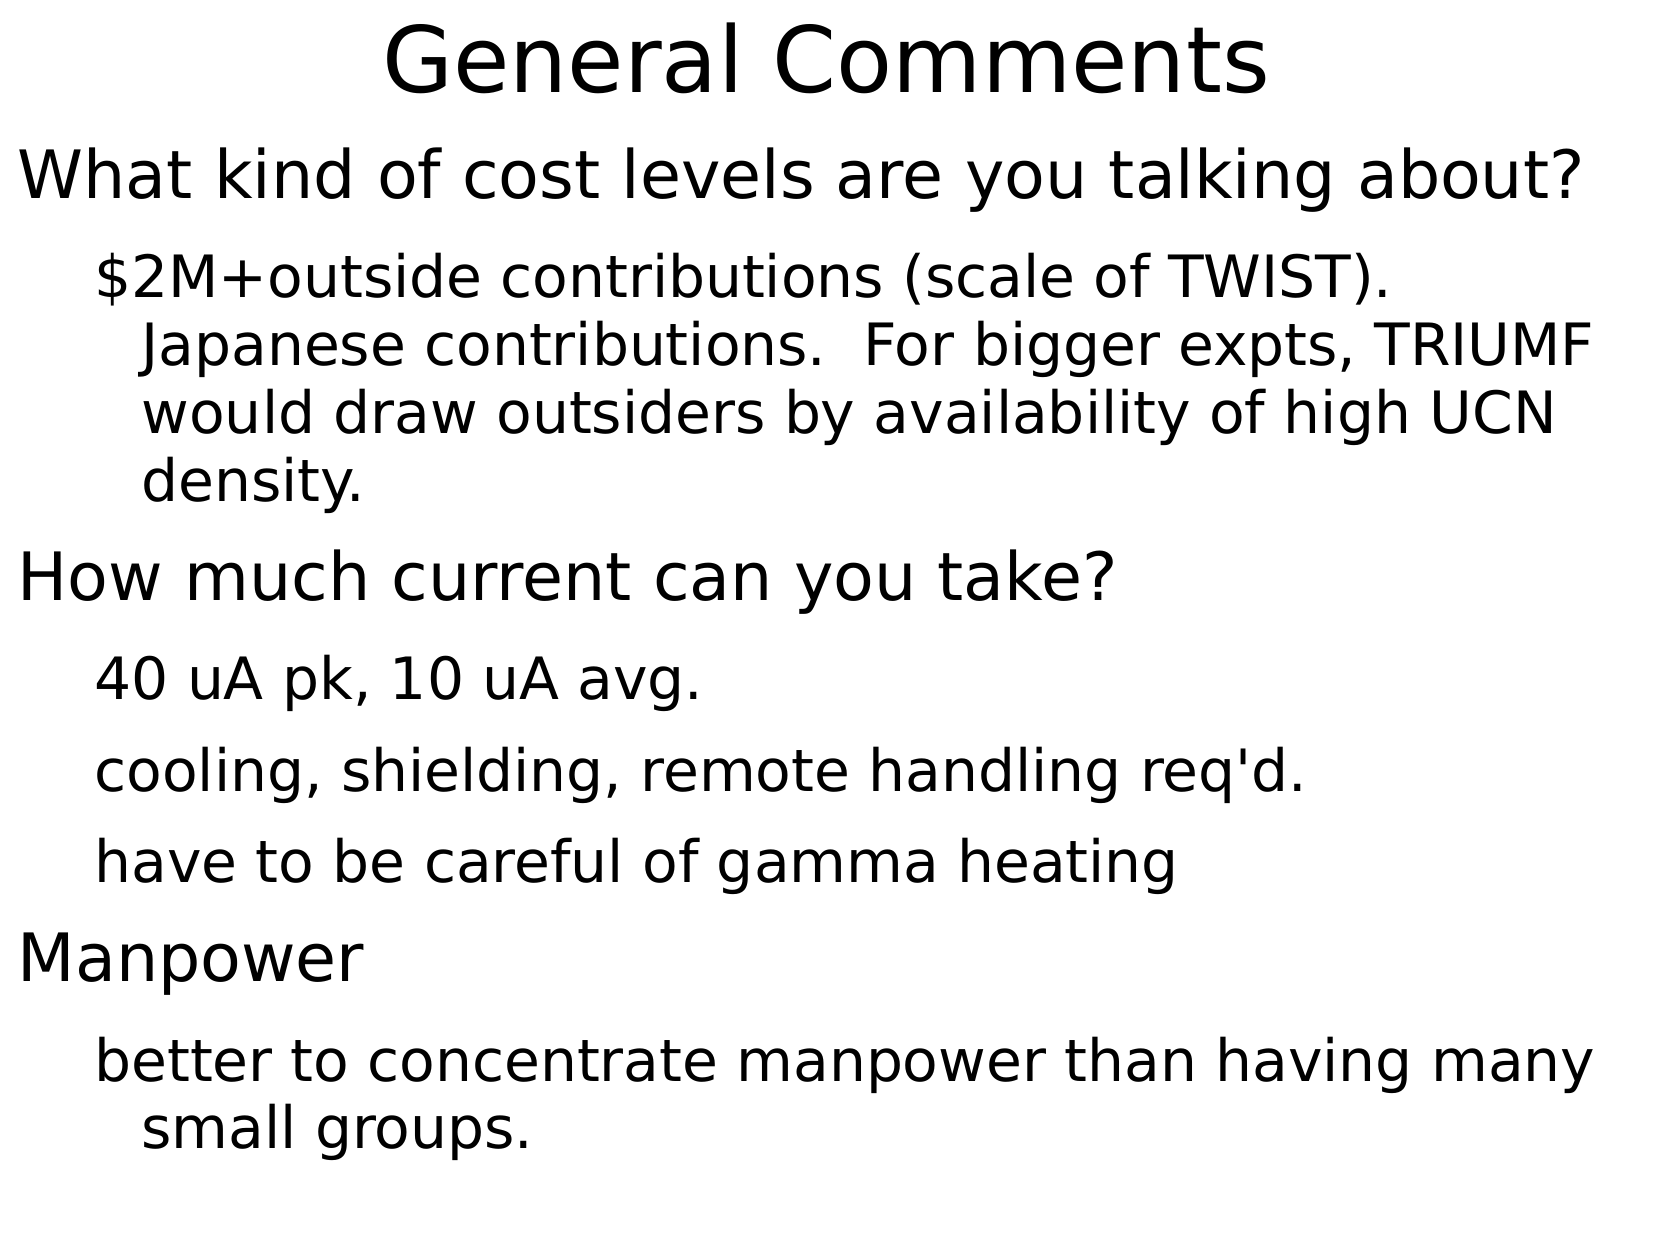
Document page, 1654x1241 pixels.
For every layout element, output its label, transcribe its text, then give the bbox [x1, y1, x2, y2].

title General Comments [82, 7, 1571, 115]
list What kind of cost levels are you talking about? $2M+outside contributions (scale of TWIST). Japanese contributions. For bigger expts, TRIUMF would draw outsiders by availability of high UCN density. How much current can you take? 40 uA pk, 10 uA avg. cooling, shielding, remote handling req'd. have to be careful of gamma heating Manpower better to concentrate manpower than having many small groups. [0, 136, 1654, 1163]
